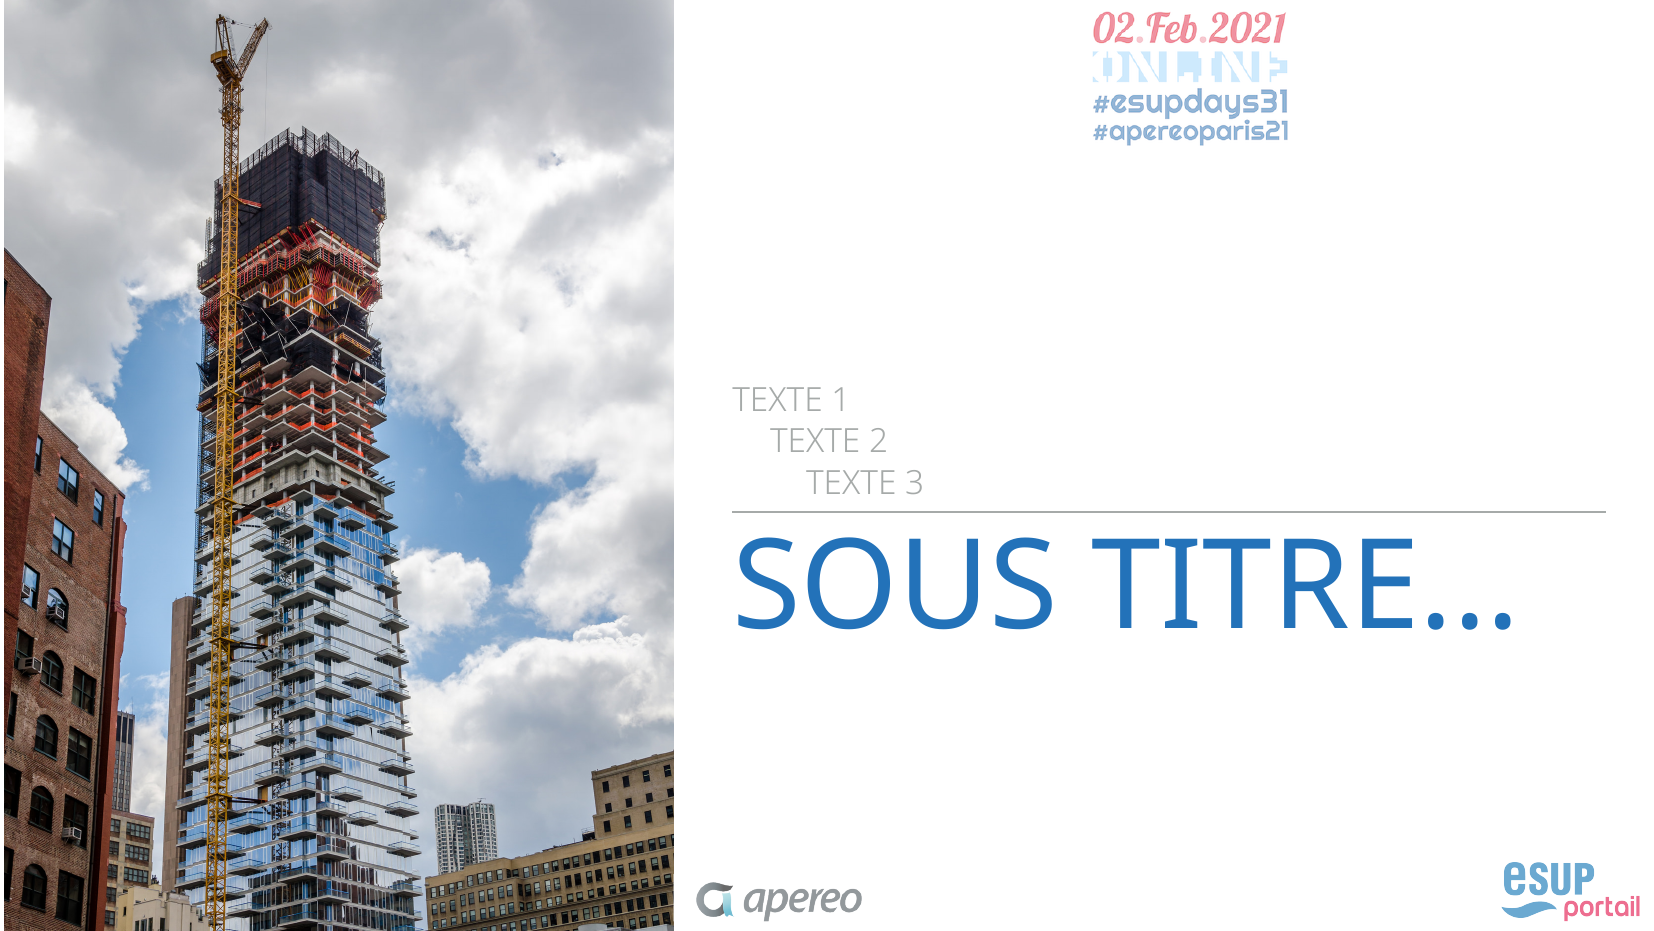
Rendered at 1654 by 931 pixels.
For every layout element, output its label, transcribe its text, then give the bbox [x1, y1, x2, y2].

picture [4, 0, 674, 931]
text_box [1440, 820, 1642, 922]
text_box SOUS TITRE... [732, 494, 1619, 814]
text_box <number> [0, 868, 4, 924]
text_box TEXTE 1 TEXTE 2 TEXTE 3 [732, 256, 1607, 505]
text_box [1052, 6, 1305, 193]
text_box [673, 874, 875, 922]
